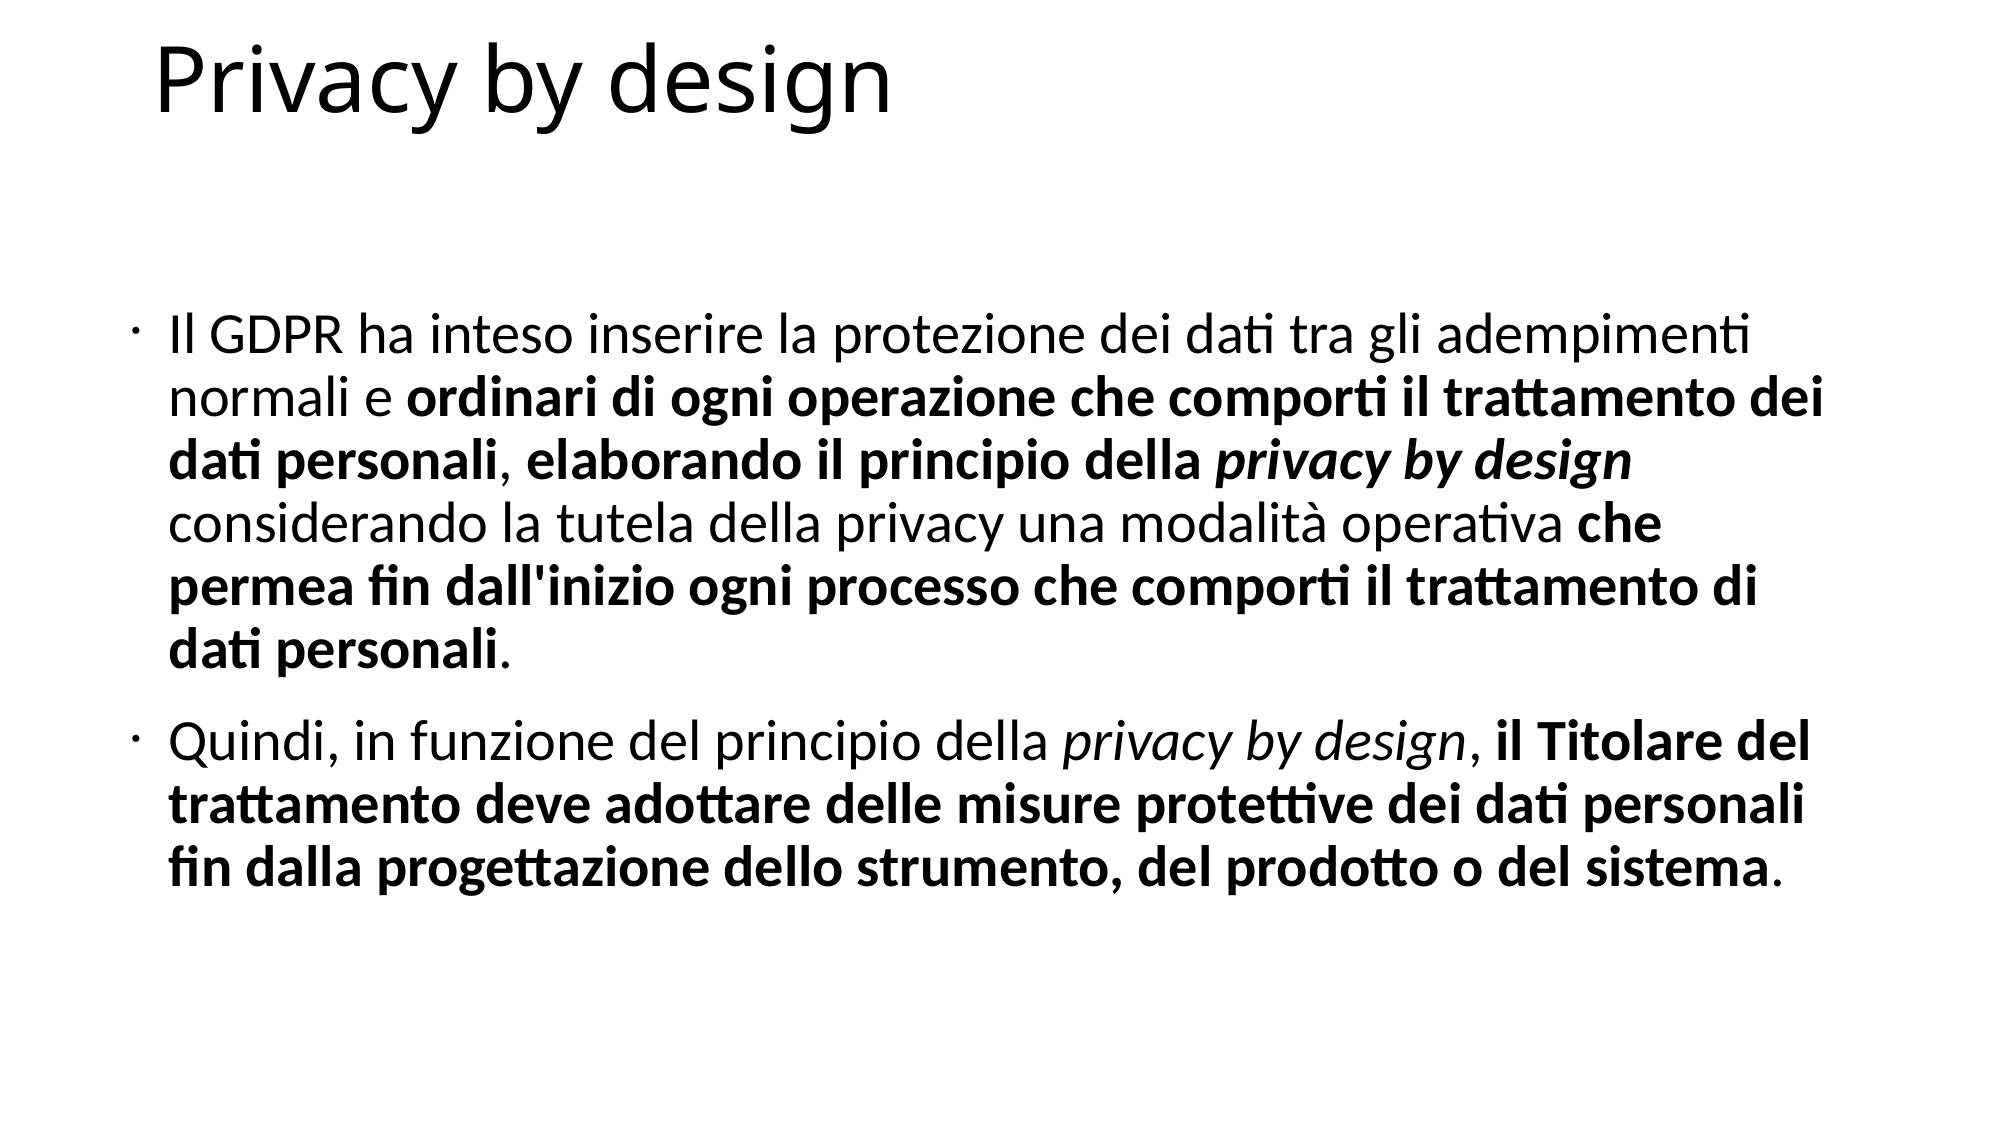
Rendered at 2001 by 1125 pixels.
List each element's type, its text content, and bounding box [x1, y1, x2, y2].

list Il GDPR ha inteso inserire la protezione dei dati tra gli adempimenti normali e ordinari di ogni operazione che comporti il trattamento dei dati personali, elaborando il principio della privacy by design considerando la tutela della privacy una modalità operativa che permea fin dall'inizio ogni processo che comporti il trattamento di dati personali. Quindi, in funzione del principio della privacy by design, il Titolare del trattamento deve adottare delle misure protettive dei dati personali fin dalla progettazione dello strumento, del prodotto o del sistema. [116, 295, 1842, 1096]
title Privacy by design [137, 26, 1863, 244]
